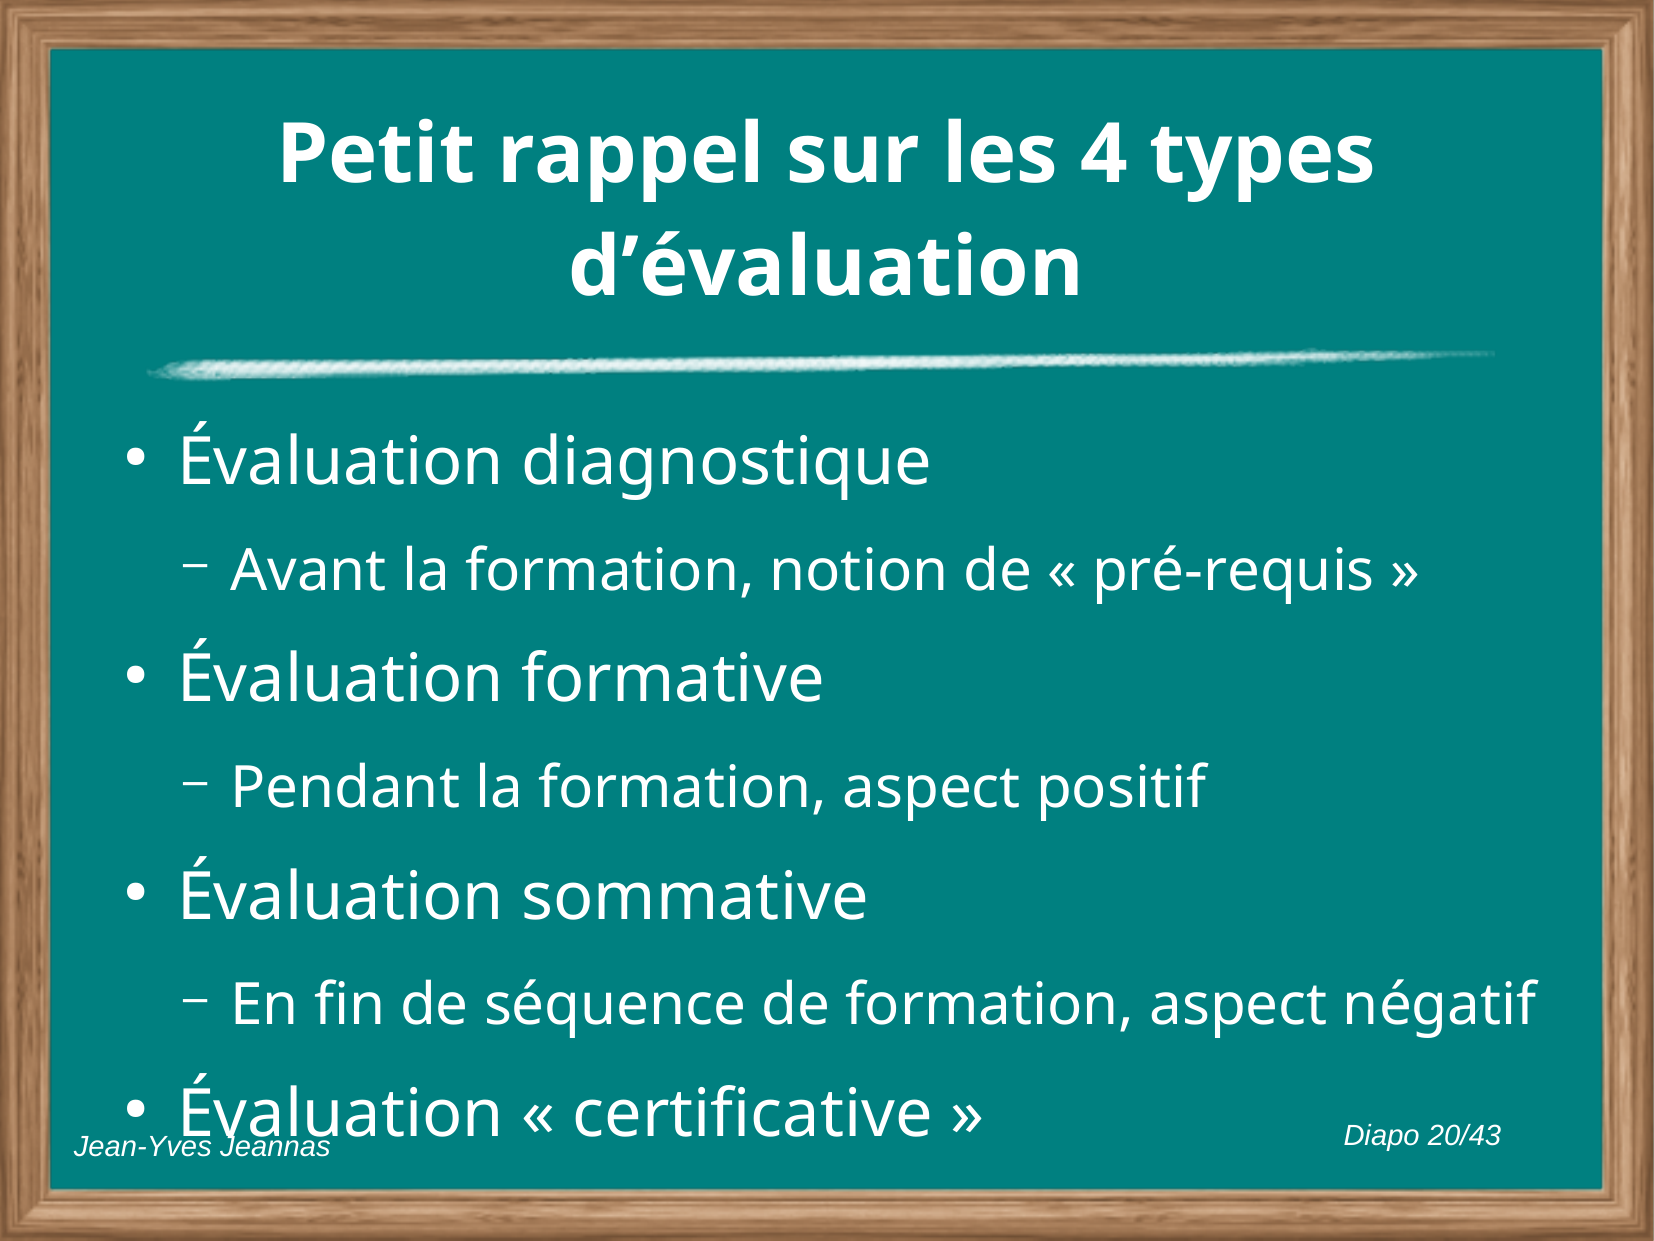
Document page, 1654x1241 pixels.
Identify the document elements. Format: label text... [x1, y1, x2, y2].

list Évaluation diagnostique Avant la formation, notion de « pré-requis » Évaluation formative Pendant la formation, aspect positif Évaluation sommative En fin de séquence de formation, aspect négatif Évaluation « certificative » [88, 413, 1565, 1063]
title Petit rappel sur les 4 types d’évaluation [88, 88, 1565, 325]
picture [0, 0, 1654, 1241]
